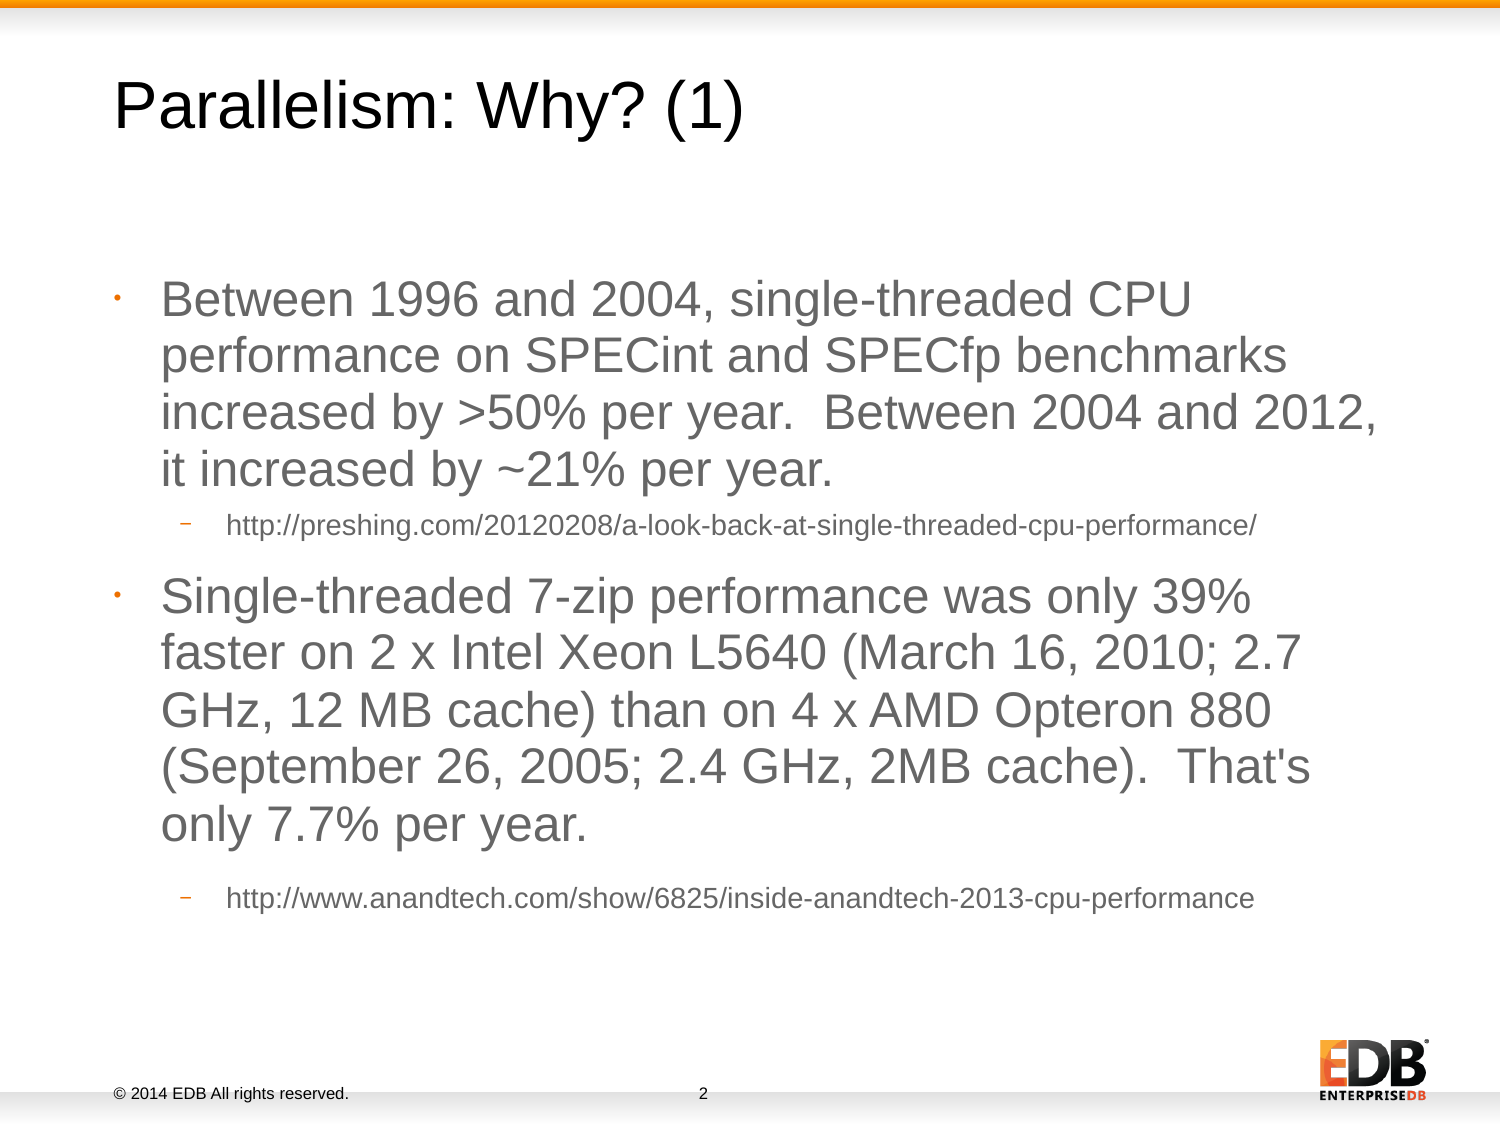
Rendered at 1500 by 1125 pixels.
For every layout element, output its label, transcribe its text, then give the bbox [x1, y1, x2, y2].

title Parallelism: Why? (1) [98, 26, 1403, 188]
list Between 1996 and 2004, single-threaded CPU performance on SPECint and SPECfp benchmarks increased by >50% per year. Between 2004 and 2012, it increased by ~21% per year. http://preshing.com/20120208/a-look-back-at-single-threaded-cpu-performance/ Single-threaded 7-zip performance was only 39% faster on 2 x Intel Xeon L5640 (March 16, 2010; 2.7 GHz, 12 MB cache) than on 4 x AMD Opteron 880 (September 26, 2005; 2.4 GHz, 2MB cache). That's only 7.7% per year. http://www.anandtech.com/show/6825/inside-anandtech-2013-cpu-performance [98, 263, 1403, 984]
picture [1318, 1036, 1430, 1101]
